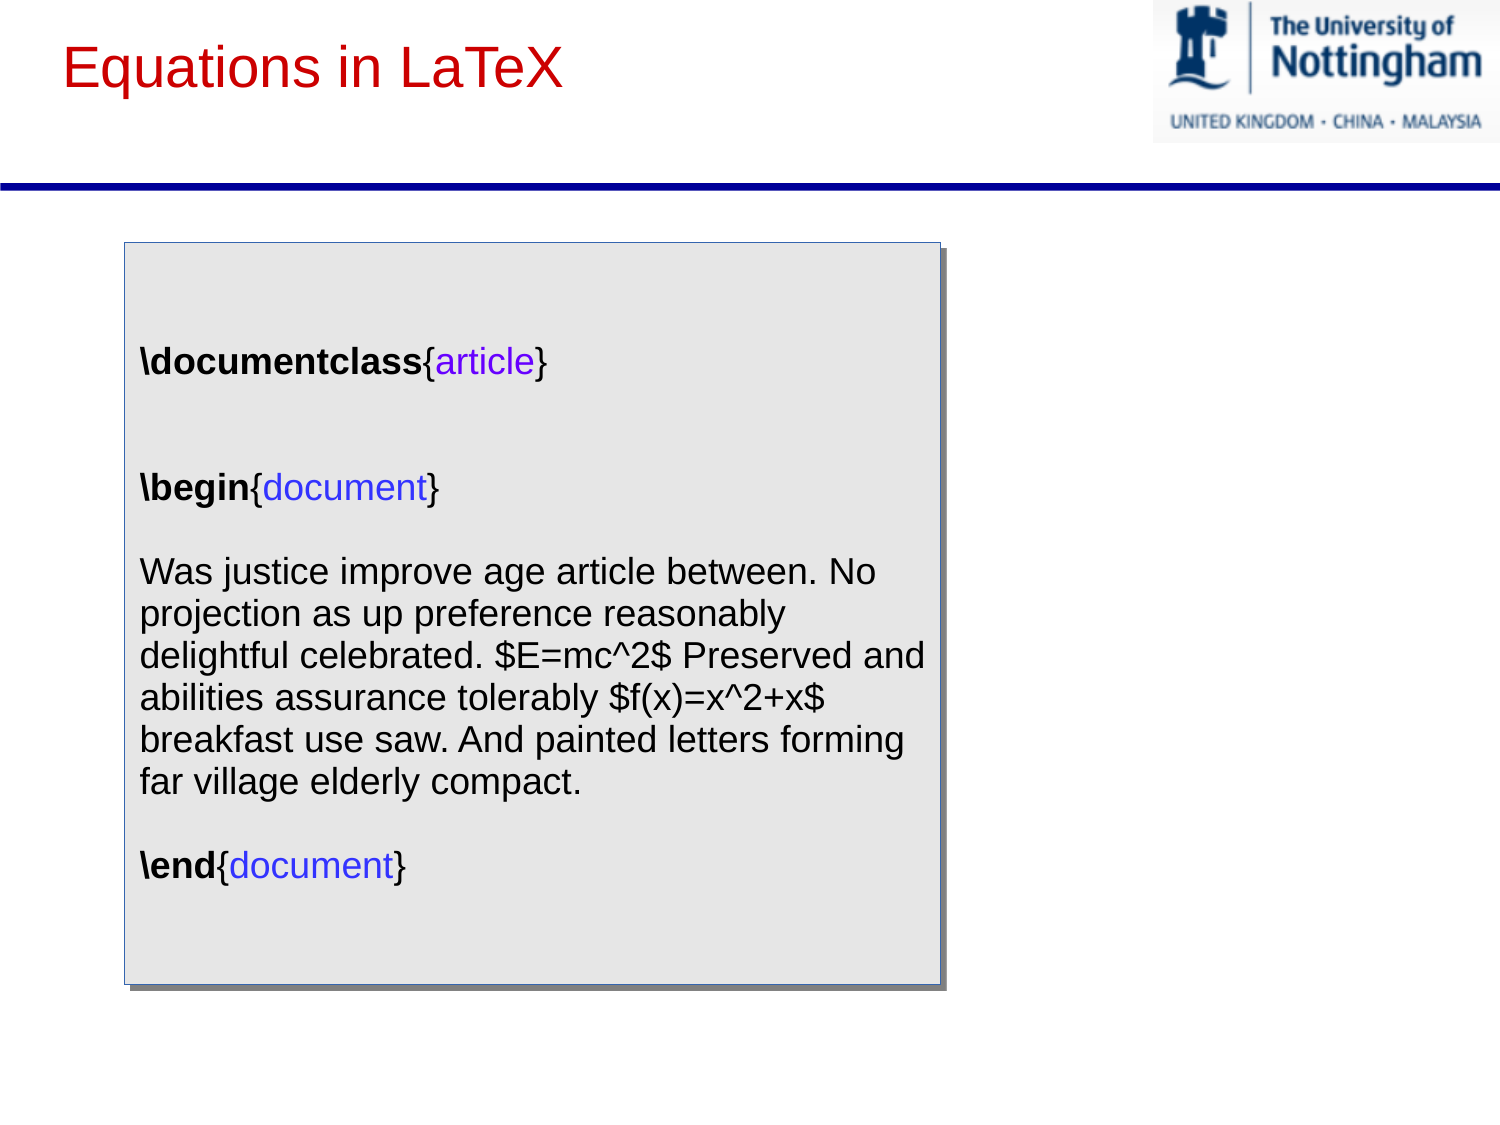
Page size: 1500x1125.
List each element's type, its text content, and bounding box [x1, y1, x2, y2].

text_box \documentclass{article} \begin{document} Was justice improve age article between. No projection as up preference reasonably delightful celebrated. $E=mc^2$ Preserved and abilities assurance tolerably $f(x)=x^2+x$ breakfast use saw. And painted letters forming far village elderly compact. \end{document} [124, 242, 941, 985]
picture [1153, 0, 1500, 143]
text_box Equations in LaTeX [47, 27, 615, 119]
